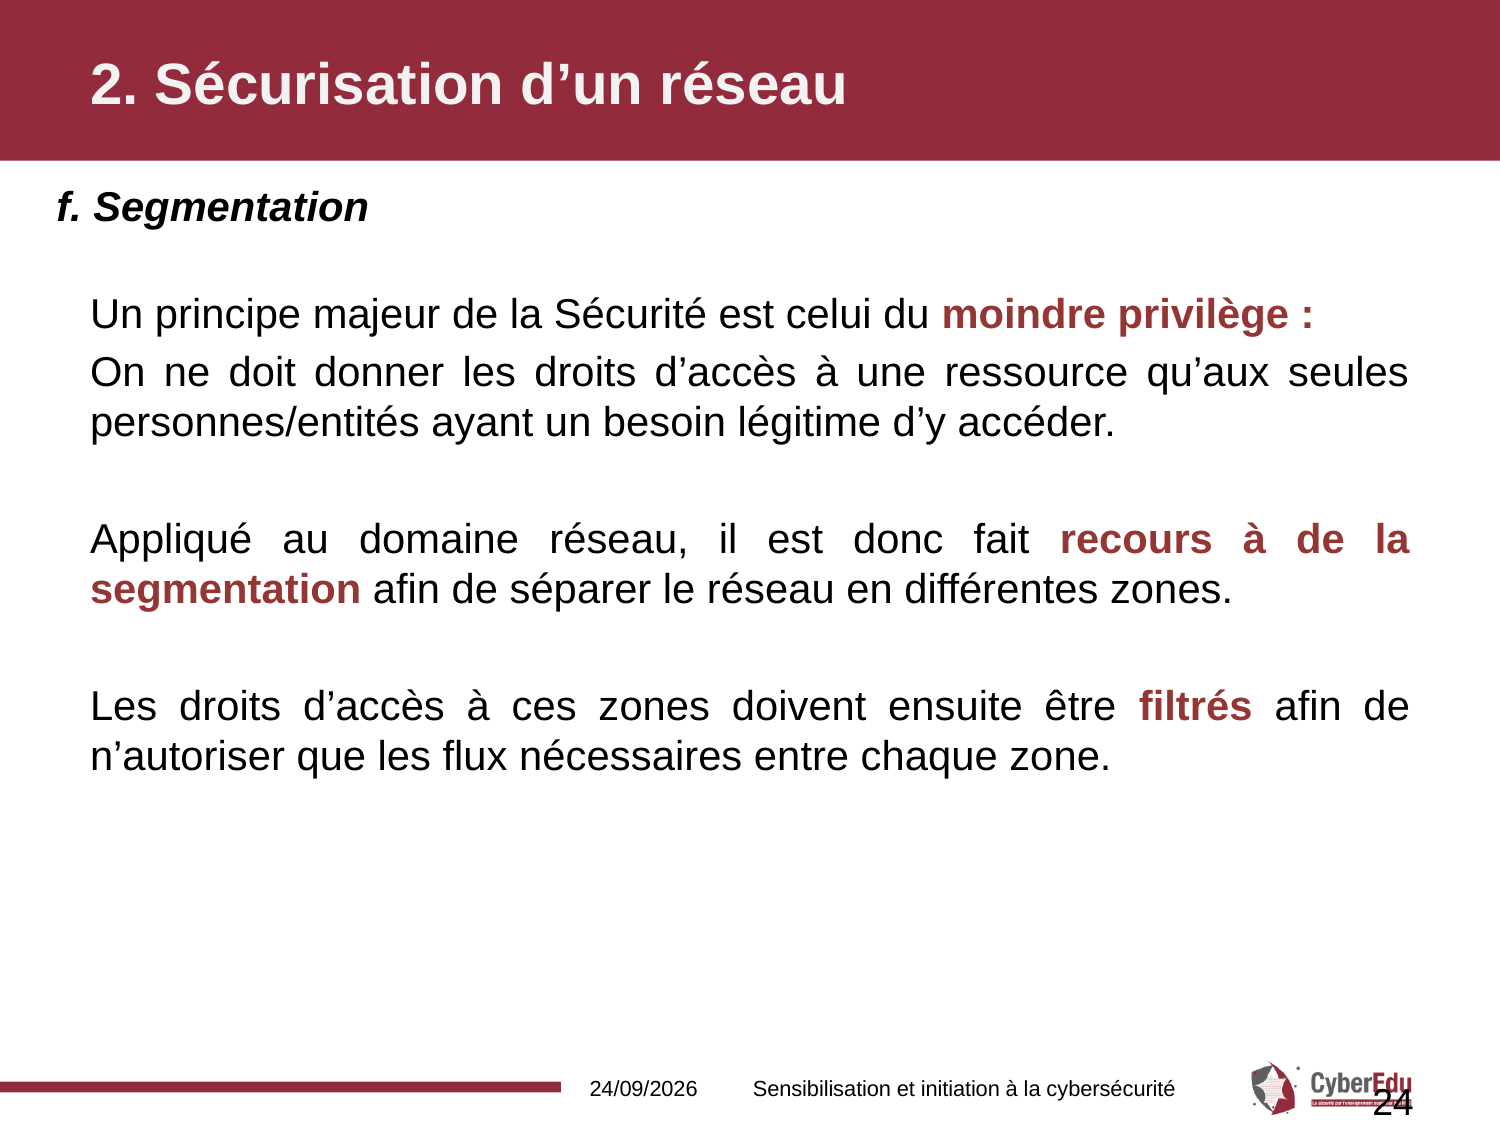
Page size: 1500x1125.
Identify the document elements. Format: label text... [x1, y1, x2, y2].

text_box f. Segmentation [41, 172, 1471, 268]
picture [1246, 1060, 1412, 1115]
slide_number 15/11/2020 [561, 1057, 727, 1118]
list Un principe majeur de la Sécurité est celui du moindre privilège : On ne doit donner les droits d’accès à une ressource qu’aux seules personnes/entités ayant un besoin légitime d’y accéder. Appliqué au domaine réseau, il est donc fait recours à de la segmentation afin de séparer le réseau en différentes zones. Les droits d’accès à ces zones doivent ensuite être filtrés afin de n’autoriser que les flux nécessaires entre chaque zone. [75, 278, 1425, 1035]
picture [1396, 1094, 1405, 1107]
footer Sensibilisation et initiation à la cybersécurité [738, 1057, 1236, 1118]
title 2. Sécurisation d’un réseau [75, 1, 1425, 161]
